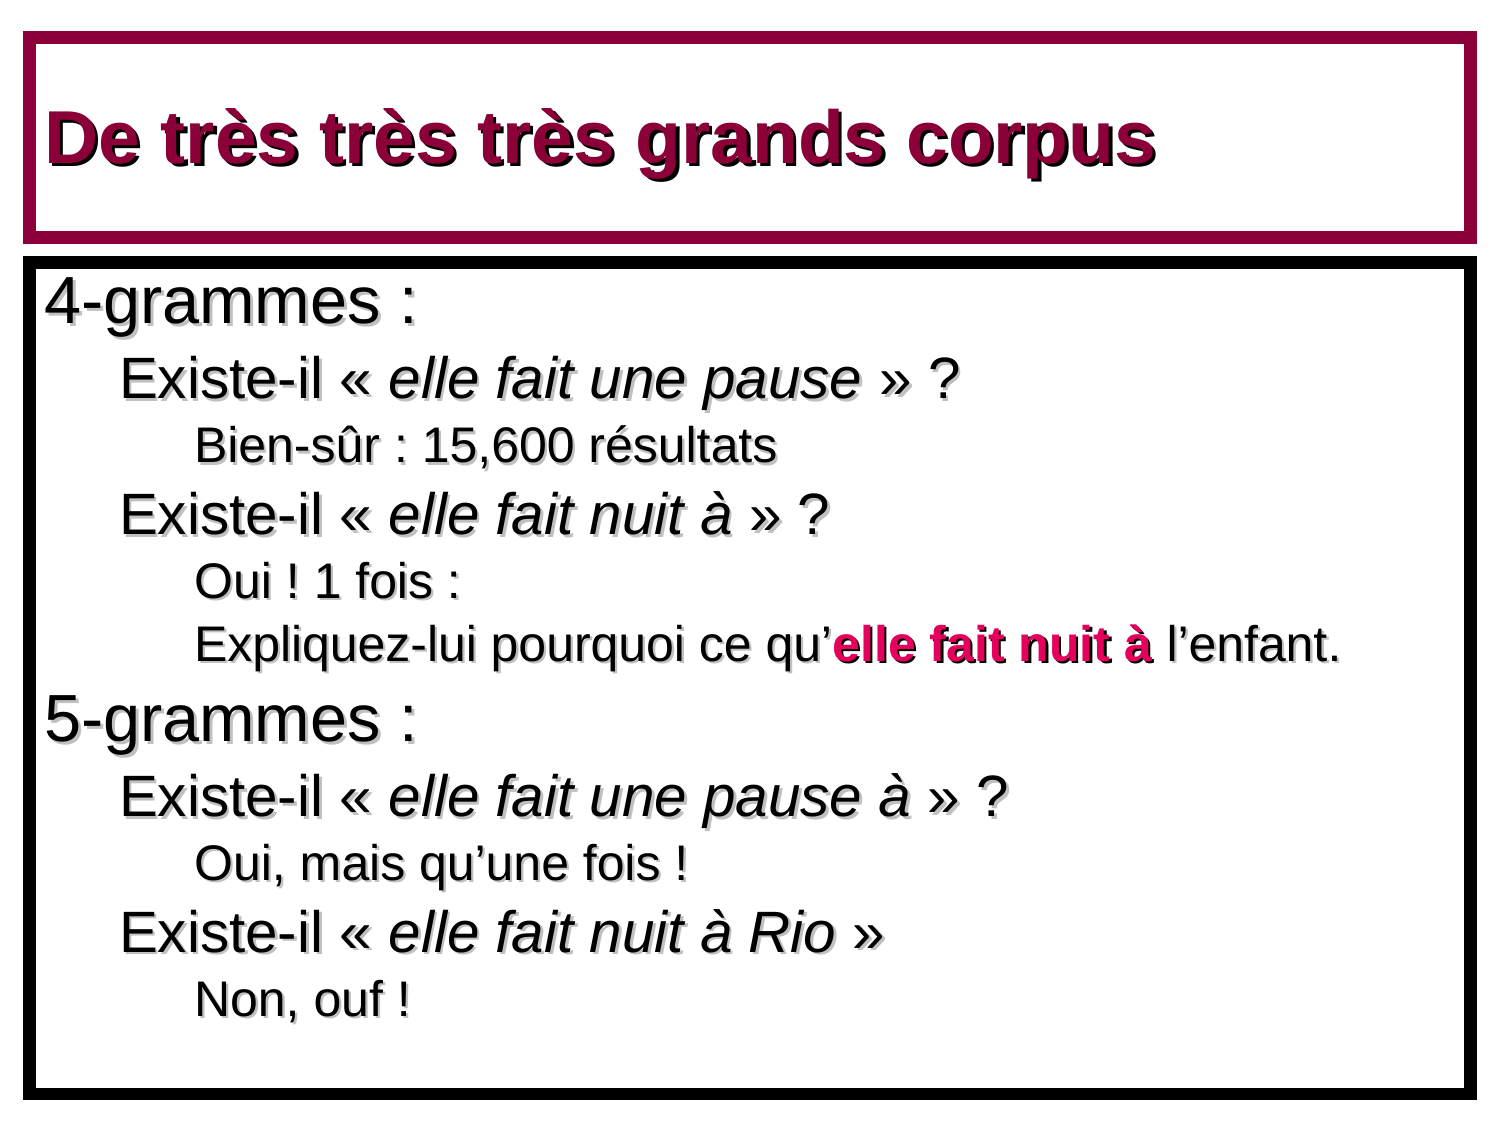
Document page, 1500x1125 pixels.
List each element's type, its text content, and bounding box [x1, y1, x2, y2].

list 4-grammes : Existe-il « elle fait une pause » ? Bien-sûr : 15,600 résultats Existe-il « elle fait nuit à » ? Oui ! 1 fois : Expliquez-lui pourquoi ce qu’elle fait nuit à l’enfant. 5-grammes : Existe-il « elle fait une pause à » ? Oui, mais qu’une fois ! Existe-il « elle fait nuit à Rio » Non, ouf ! [29, 262, 1471, 1095]
title De très très très grands corpus [29, 37, 1471, 238]
